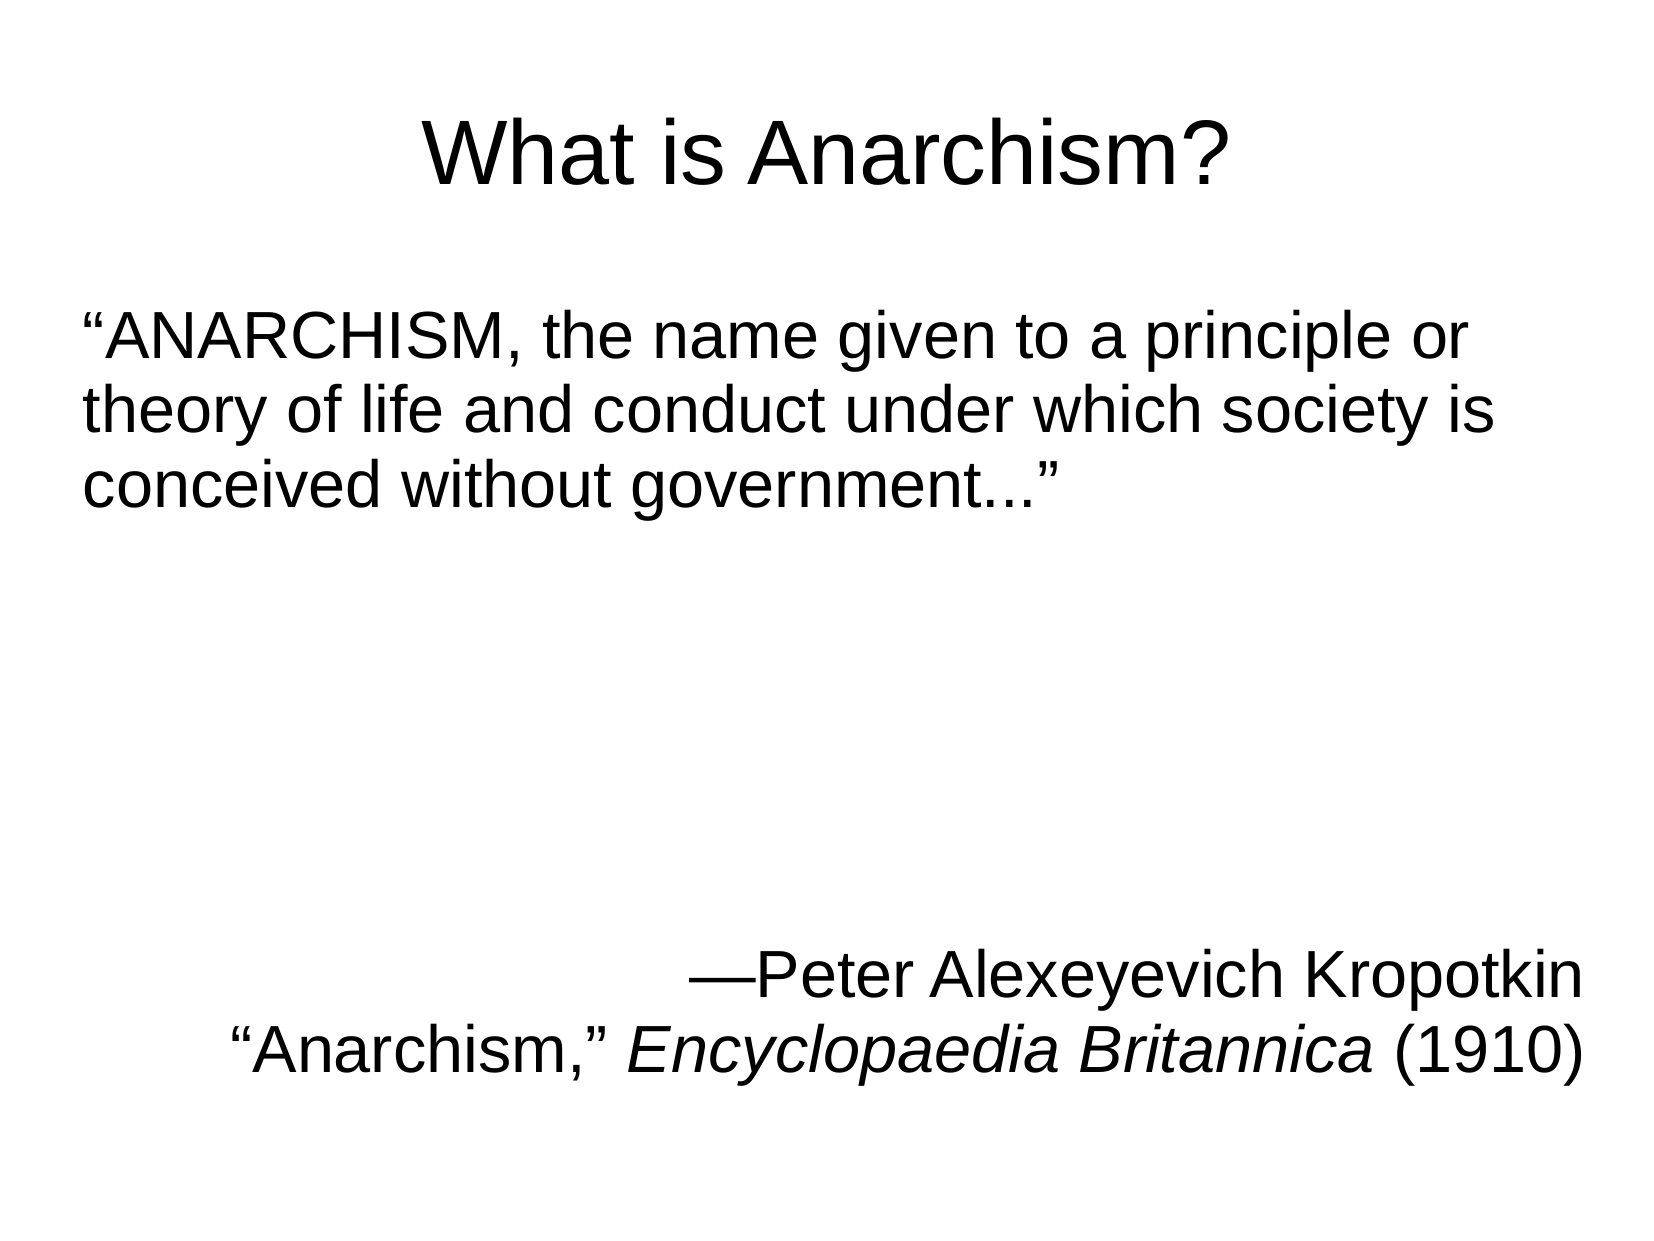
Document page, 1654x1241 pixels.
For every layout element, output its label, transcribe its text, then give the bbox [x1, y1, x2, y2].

title What is Anarchism? [82, 56, 1571, 250]
subtitle “ANARCHISM, the name given to a principle or theory of life and conduct under which society is conceived without government...” [82, 297, 1571, 901]
text_box —Peter Alexeyevich Kropotkin “Anarchism,” Encyclopaedia Britannica (1910) [97, 937, 1586, 1163]
